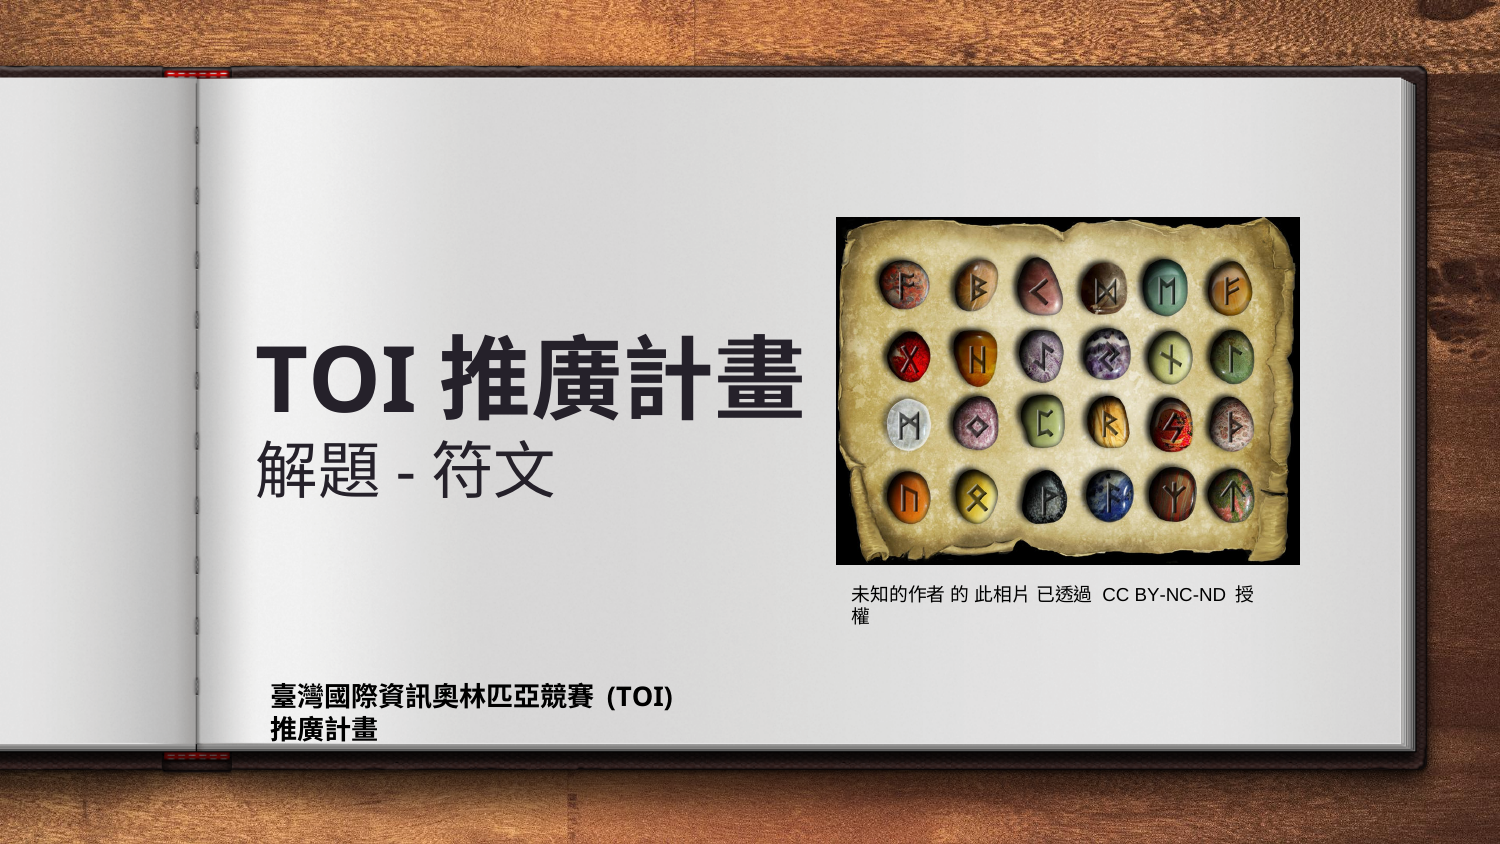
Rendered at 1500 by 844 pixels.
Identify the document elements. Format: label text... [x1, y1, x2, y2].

picture [836, 217, 1300, 565]
text_box TOI推廣計畫 解題-符文 [240, 262, 836, 565]
text_box 未知的作者 的 此相片 已透過 CC BY-NC-ND 授權 [836, 574, 1283, 613]
